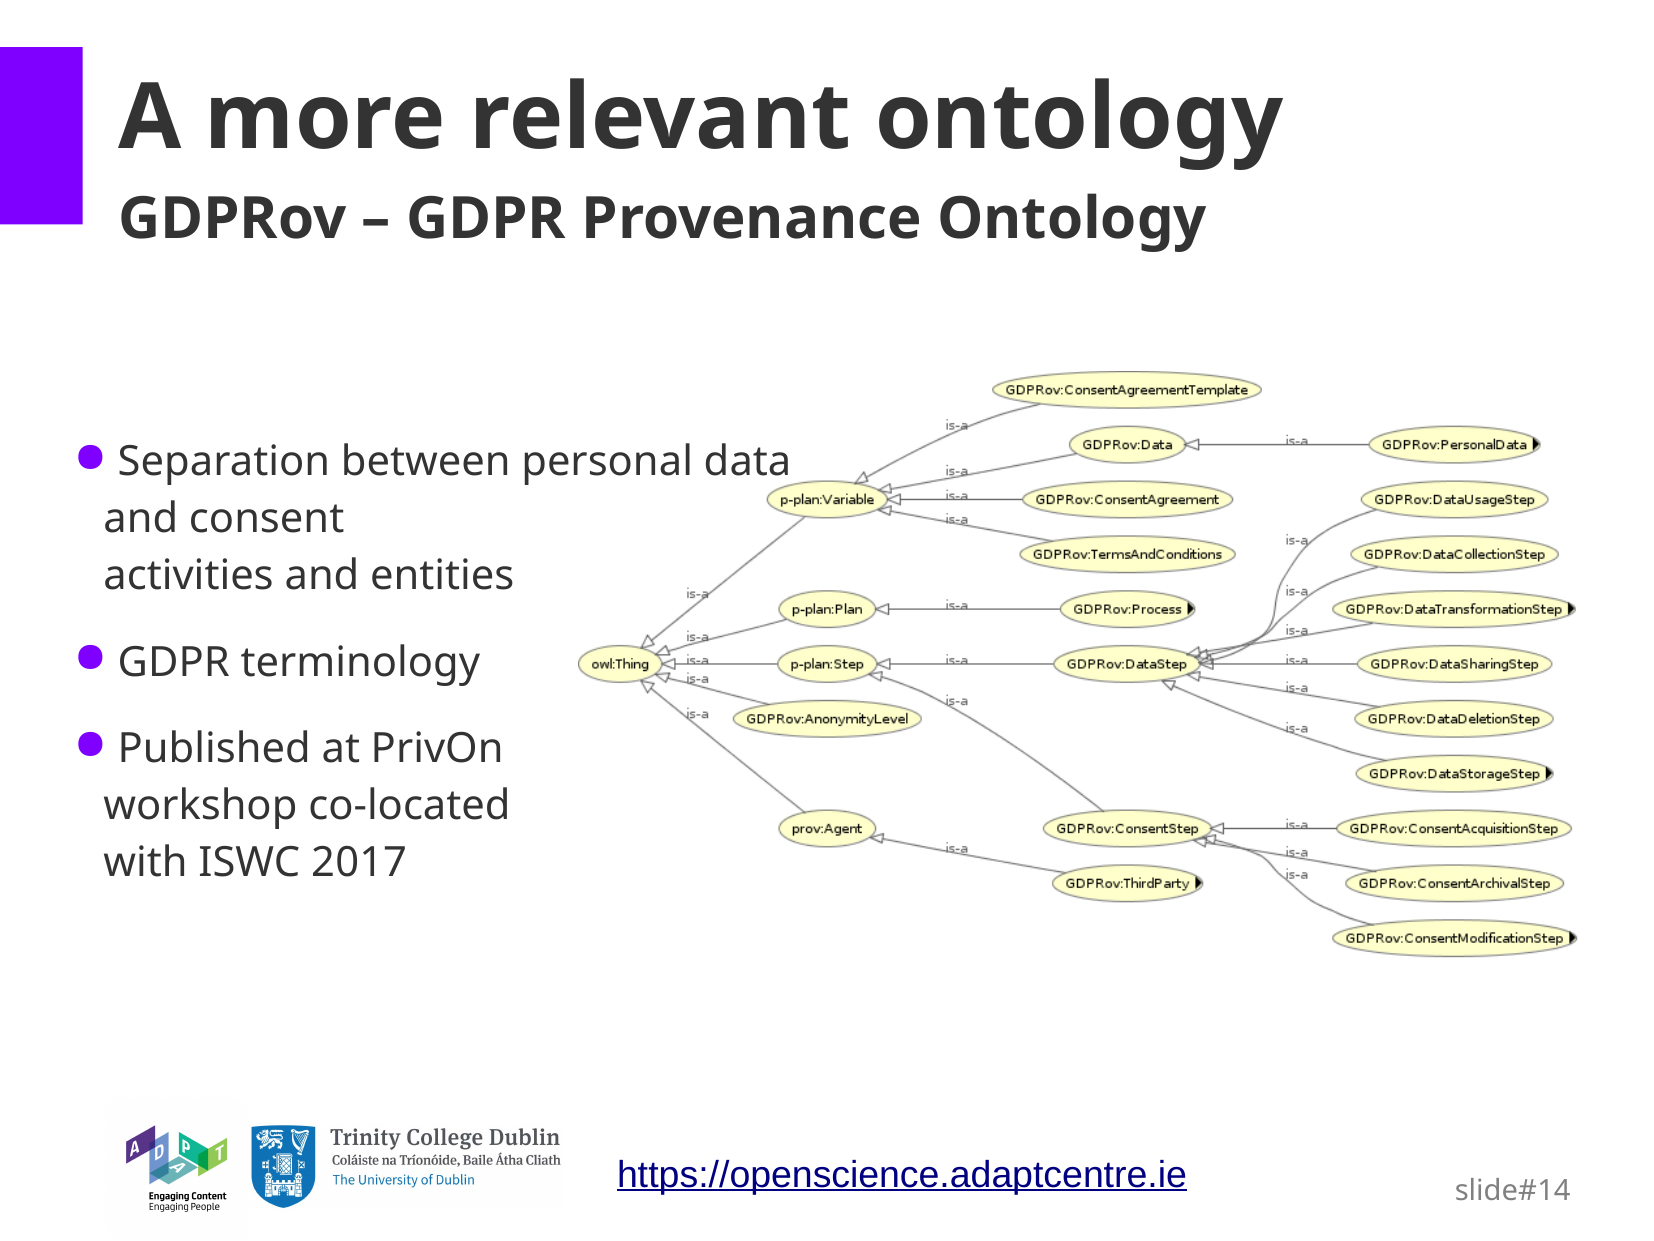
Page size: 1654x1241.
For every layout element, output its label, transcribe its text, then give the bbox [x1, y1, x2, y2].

list Separation between personal data and consent activities and entities GDPR terminology Published at PrivOn workshop co-located with ISWC 2017 [64, 431, 821, 1151]
picture [578, 371, 1589, 969]
picture [106, 1151, 247, 1239]
title A more relevant ontology GDPRov – GDPR Provenance Ontology [118, 49, 1571, 257]
picture [248, 1151, 564, 1211]
